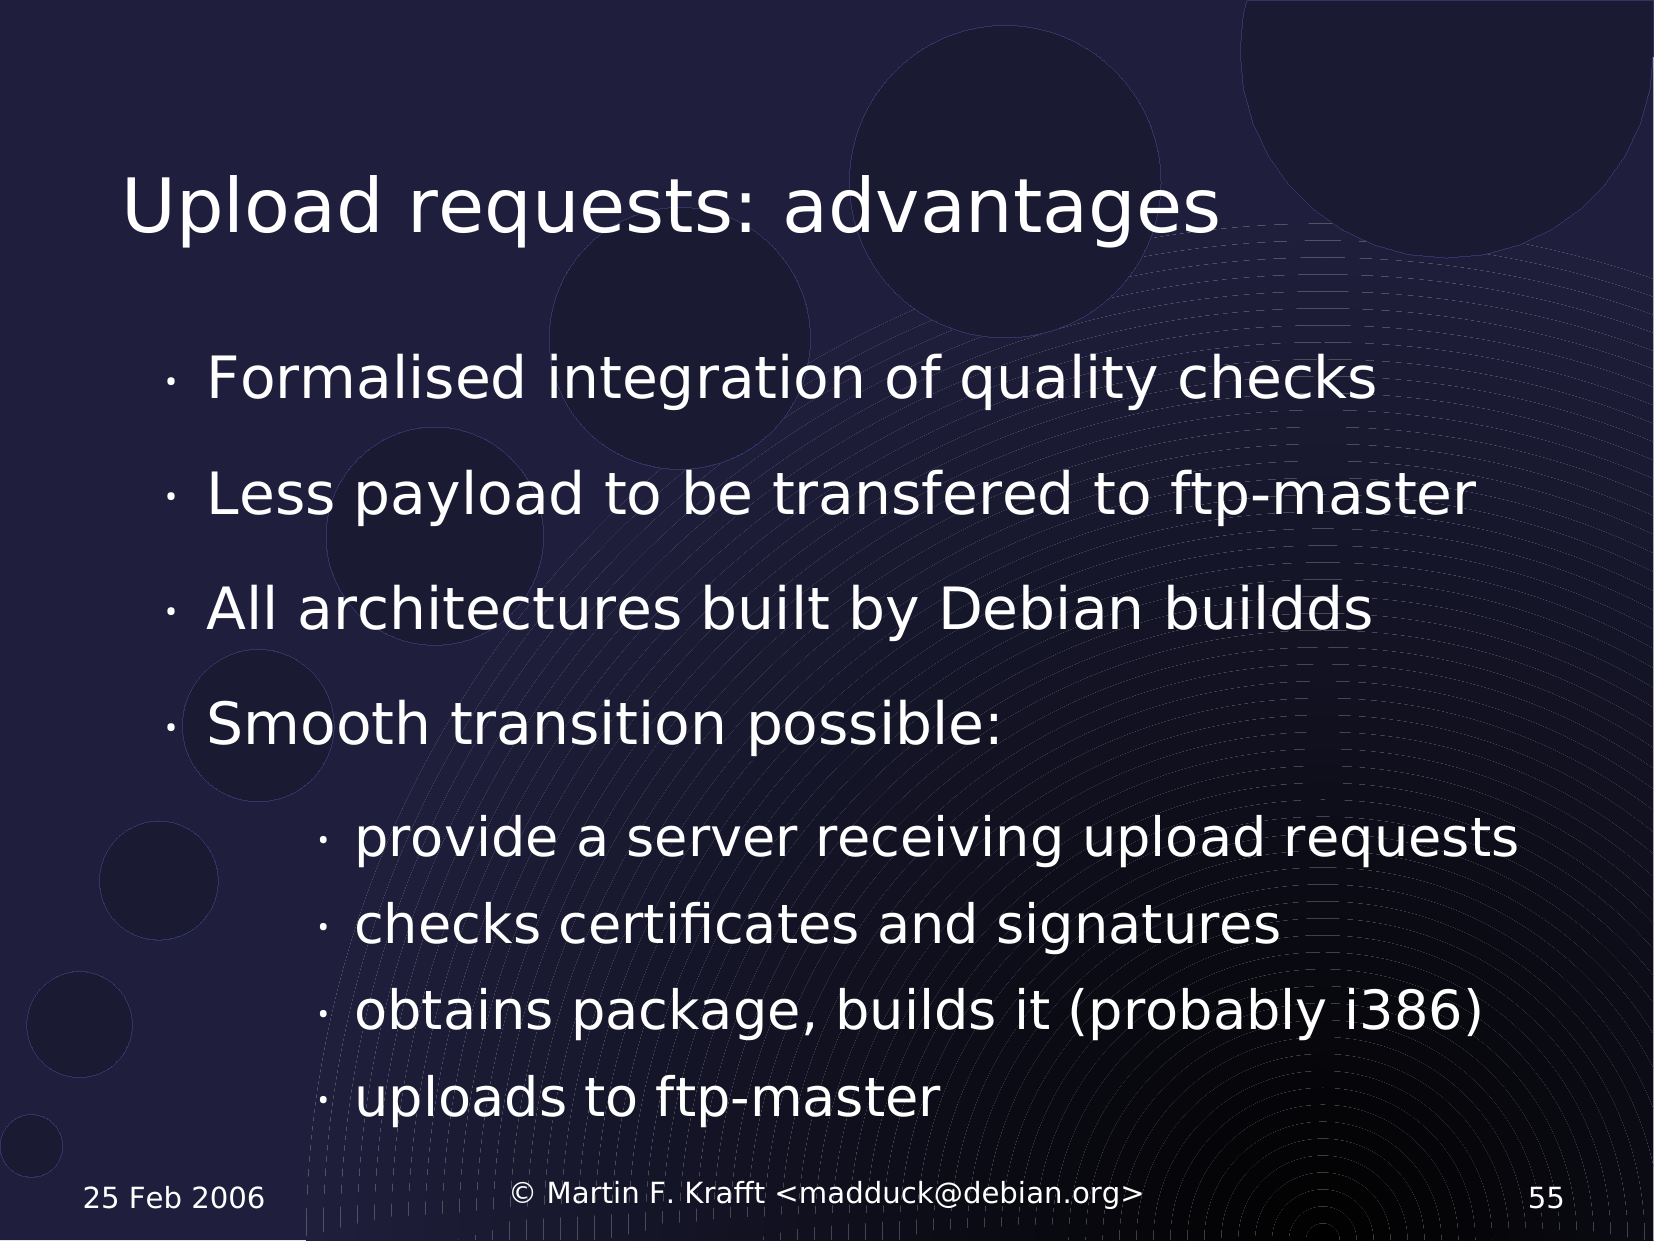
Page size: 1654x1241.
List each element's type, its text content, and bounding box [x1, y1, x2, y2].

list Formalised integration of quality checks Less payload to be transfered to ftp-master All architectures built by Debian buildds Smooth transition possible: provide a server receiving upload requests checks certificates and signatures obtains package, builds it (probably i386) uploads to ftp-master [118, 344, 1534, 1130]
title Upload requests: advantages [121, 102, 1534, 311]
